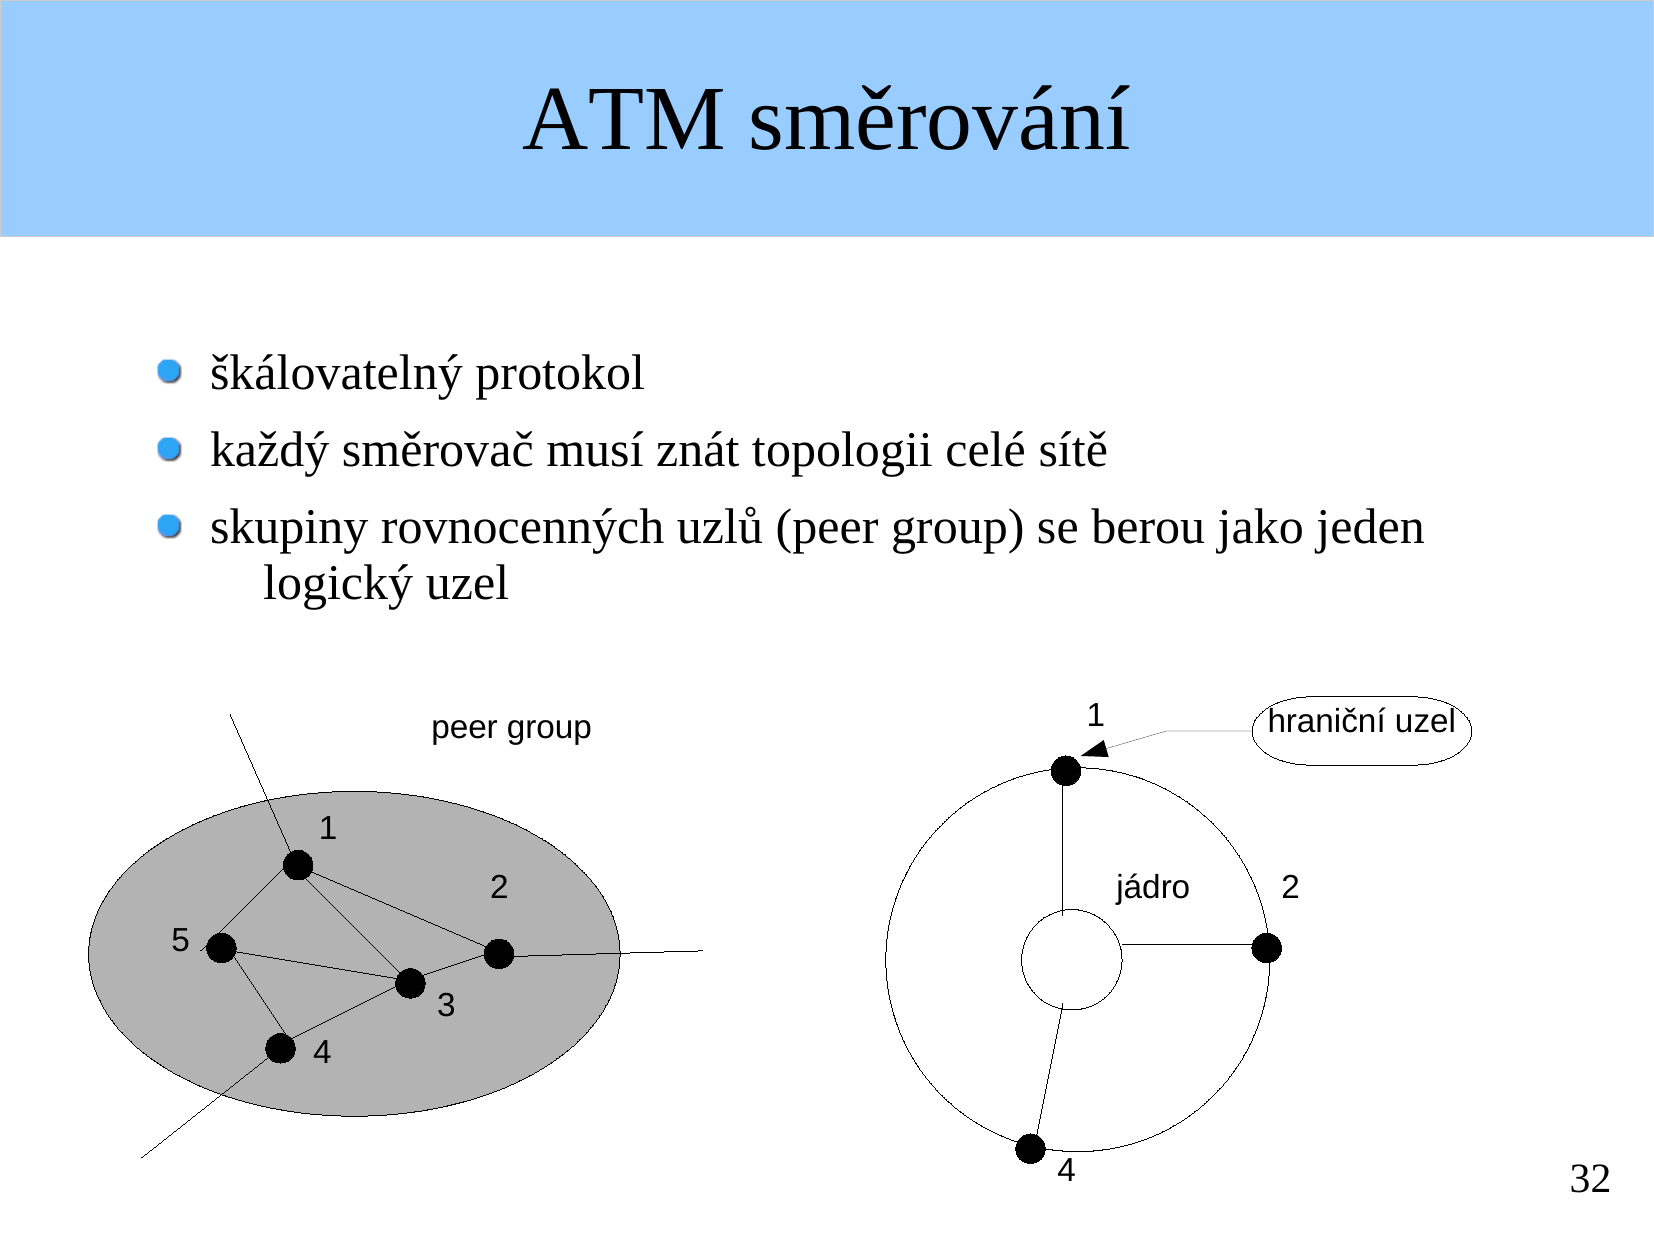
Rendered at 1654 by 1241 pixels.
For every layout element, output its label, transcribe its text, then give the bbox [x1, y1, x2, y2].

text_box 5 [171, 921, 191, 978]
text_box 1 [318, 809, 338, 866]
text_box peer group [431, 708, 593, 766]
text_box 2 [1281, 868, 1301, 925]
text_box 4 [313, 1033, 332, 1090]
text_box [1251, 933, 1282, 963]
text_box jádro [1116, 868, 1191, 925]
text_box 3 [437, 986, 456, 1043]
text_box [1051, 755, 1081, 786]
text_box [1015, 1133, 1046, 1164]
text_box hraniční uzel [1252, 696, 1472, 766]
list škálovatelný protokol každý směrovač musí znát topologii celé sítě skupiny rovnocenných uzlů (peer group) se berou jako jeden logický uzel [121, 344, 1565, 631]
title ATM směrování [0, 0, 1654, 237]
text_box 1 [1086, 696, 1106, 754]
text_box 2 [490, 868, 509, 925]
text_box 4 [1057, 1151, 1076, 1208]
text_box [88, 791, 621, 1117]
